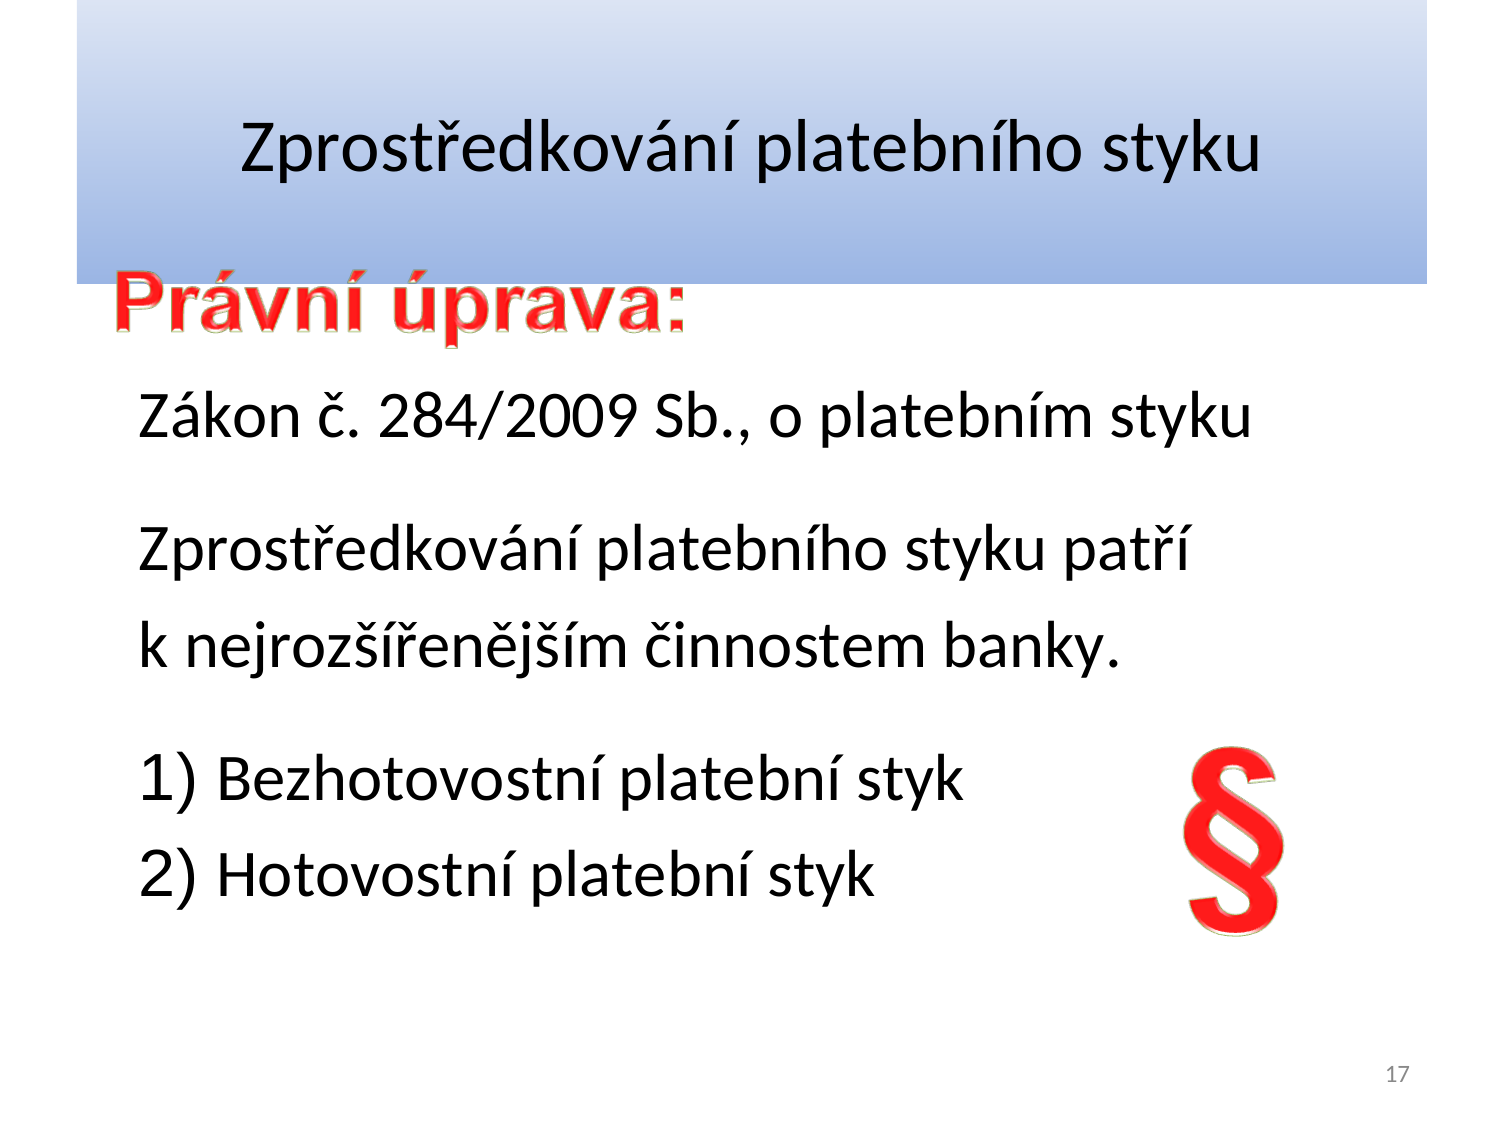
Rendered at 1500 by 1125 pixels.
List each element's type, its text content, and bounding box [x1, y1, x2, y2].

title Zprostředkování platebního styku [76, 0, 1427, 267]
list Zákon č. 284/2009 Sb., o platebním styku Zprostředkování platebního styku patří k nejrozšířenějším činnostem banky. Bezhotovostní platební styk Hotovostní platební styk [123, 267, 1436, 965]
picture [1055, 635, 1413, 952]
text_box <číslo> [1074, 1042, 1426, 1103]
picture [59, 222, 743, 361]
